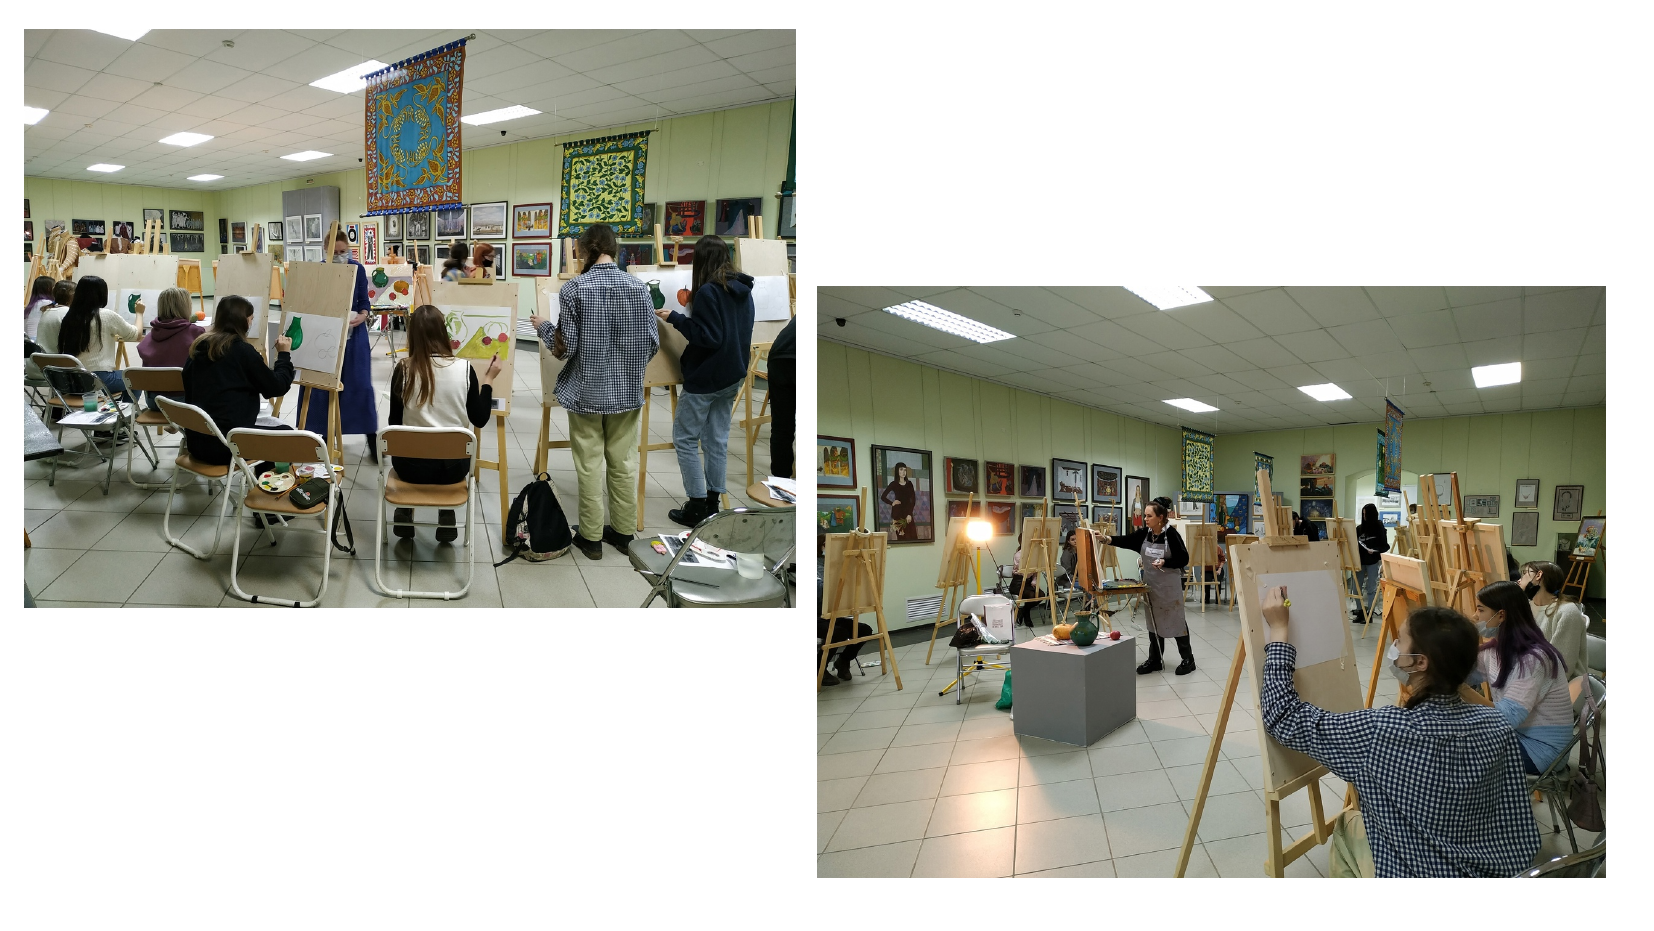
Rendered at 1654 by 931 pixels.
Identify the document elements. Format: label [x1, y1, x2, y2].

picture [817, 286, 1606, 878]
picture [24, 30, 796, 608]
